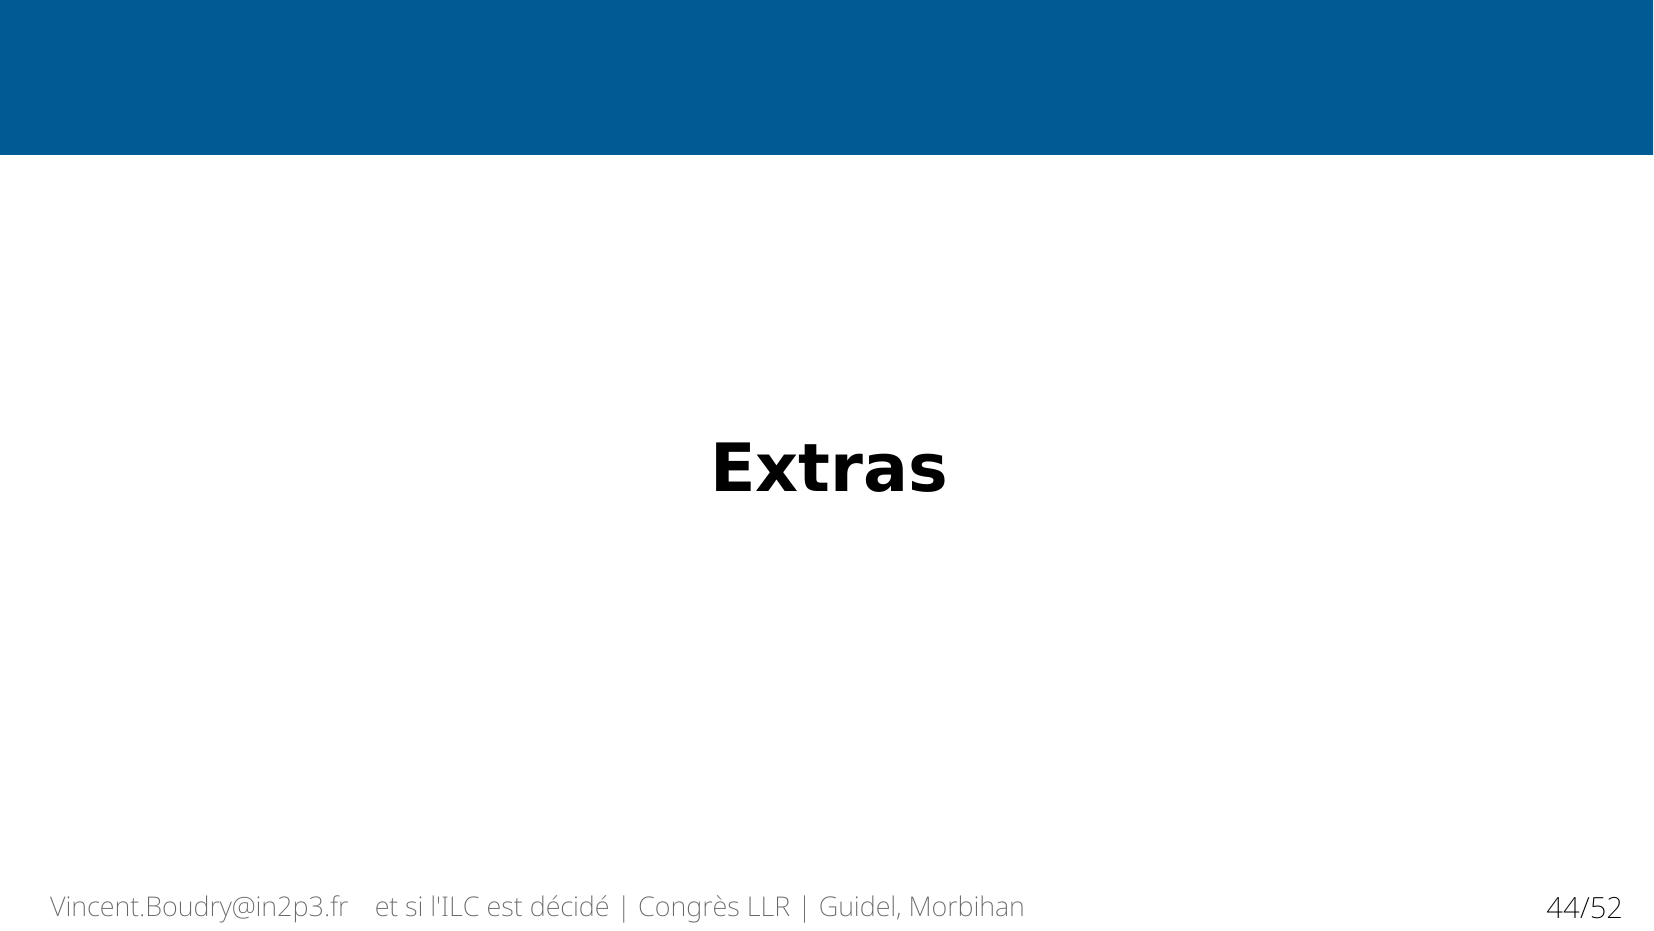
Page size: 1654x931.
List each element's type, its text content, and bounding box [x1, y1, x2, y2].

subtitle Extras [24, 166, 1635, 771]
